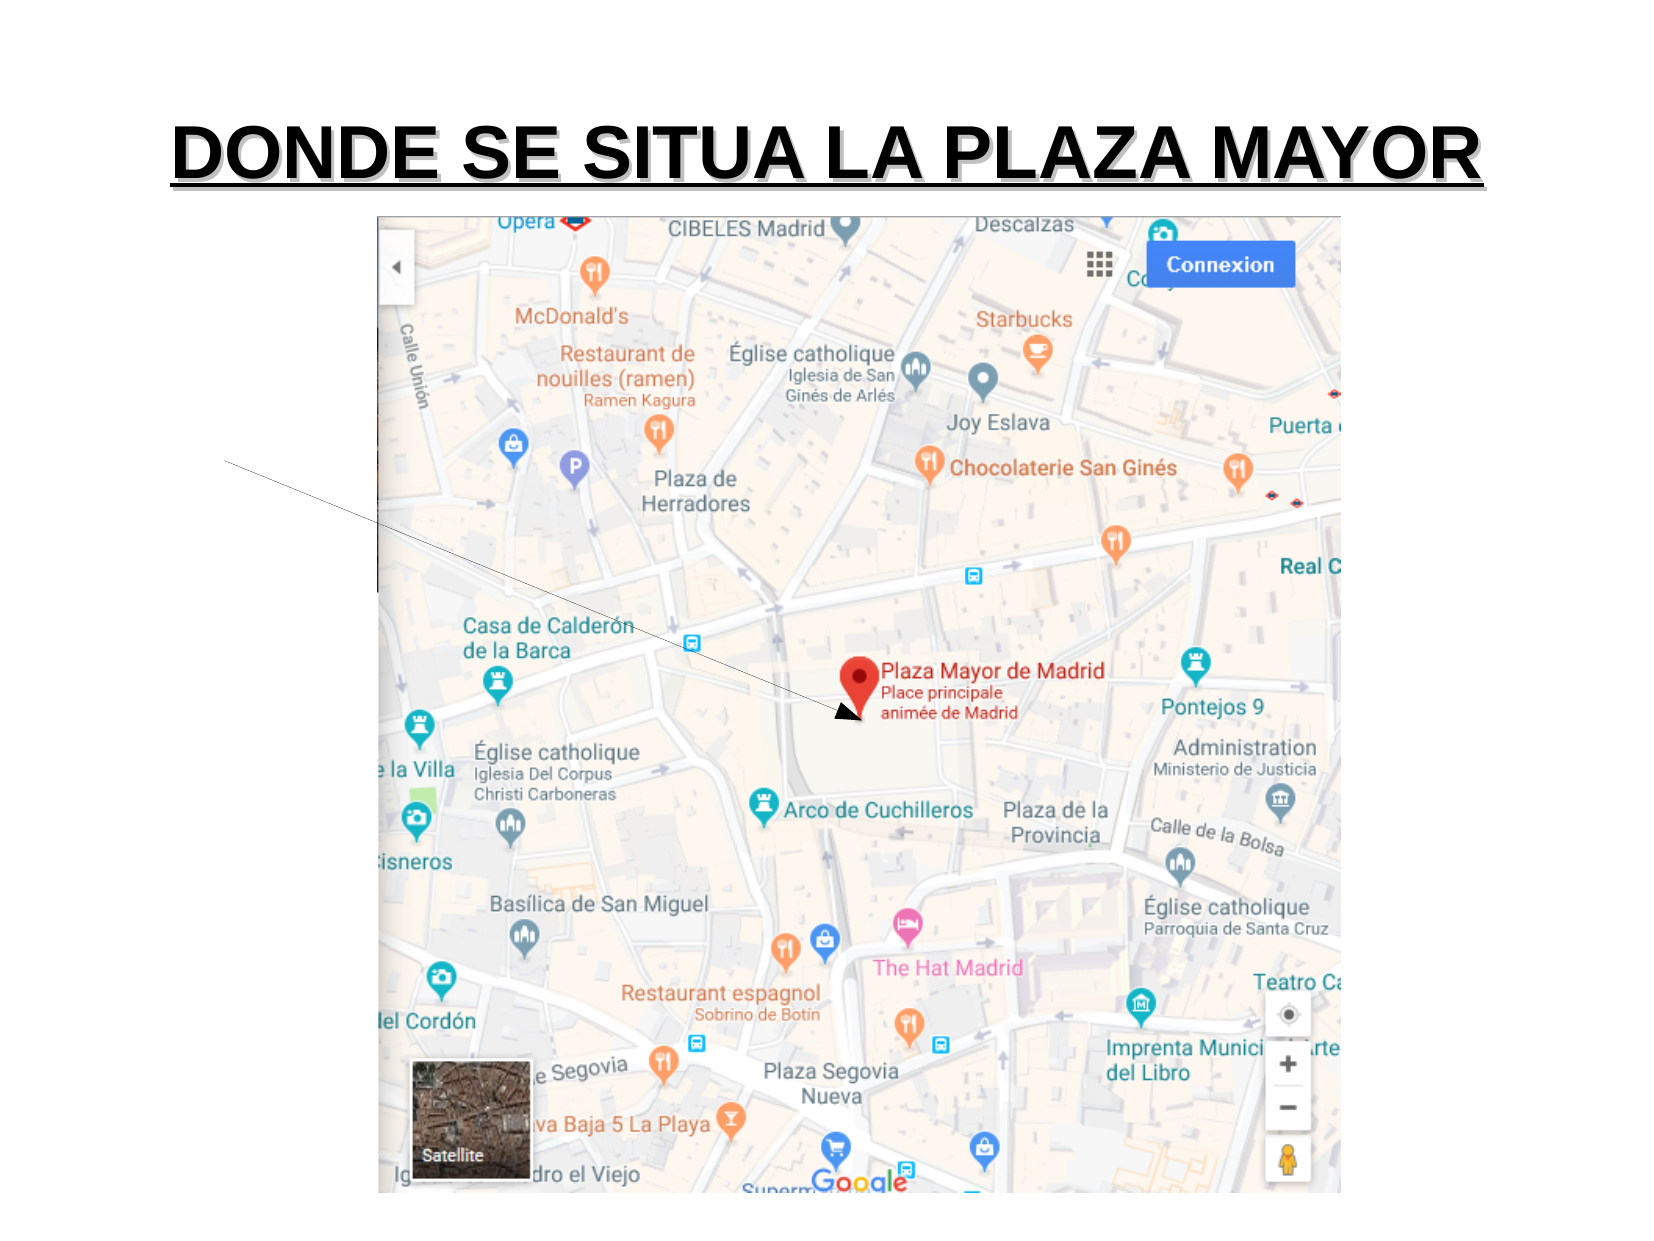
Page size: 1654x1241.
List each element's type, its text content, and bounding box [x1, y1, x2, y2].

title DONDE SE SITUA LA PLAZA MAYOR [82, 49, 1571, 257]
picture [377, 216, 1341, 1193]
